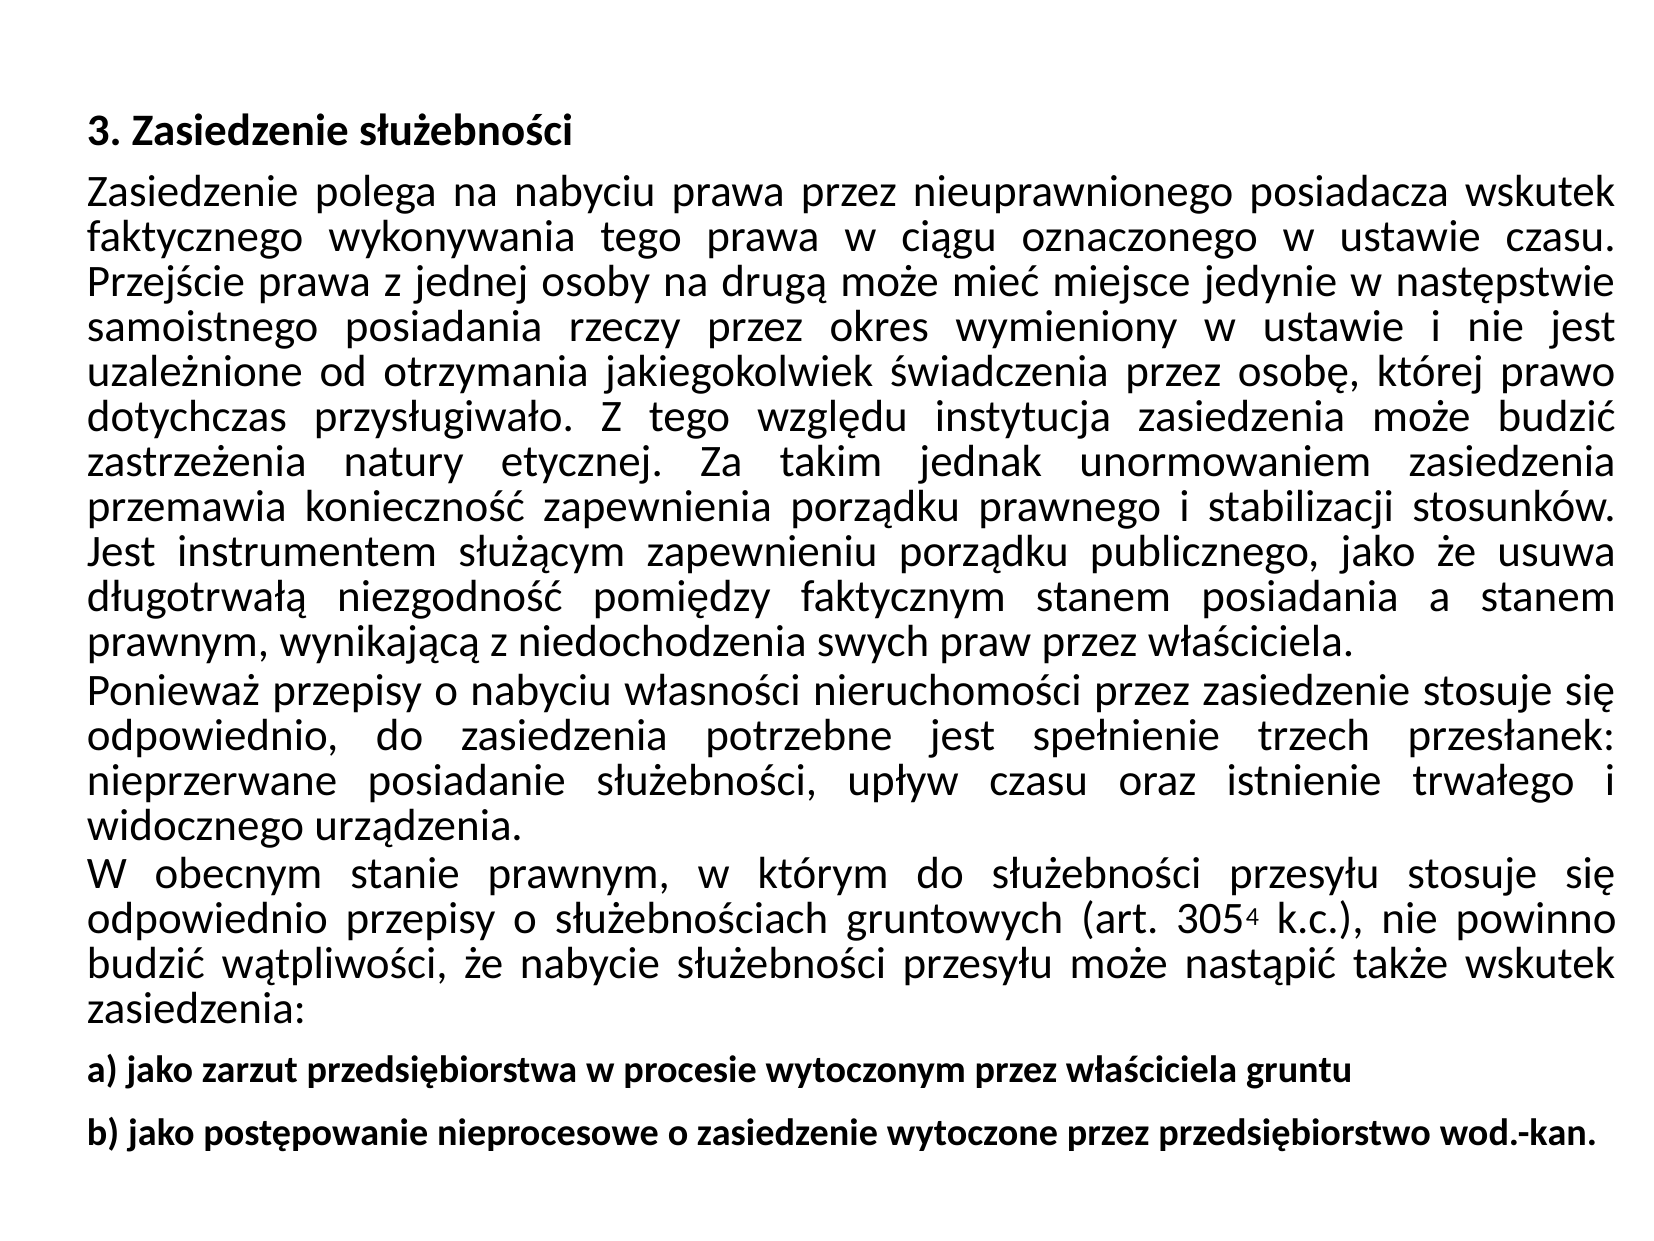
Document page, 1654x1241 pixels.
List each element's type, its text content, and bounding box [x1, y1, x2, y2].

list 3. Zasiedzenie służebności Zasiedzenie polega na nabyciu prawa przez nieuprawnionego posiadacza wskutek faktycznego wykonywania tego prawa w ciągu oznaczonego w ustawie czasu. Przejście prawa z jednej osoby na drugą może mieć miejsce jedynie w następstwie samoistnego posiadania rzeczy przez okres wymieniony w ustawie i nie jest uzależnione od otrzymania jakiegokolwiek świadczenia przez osobę, której prawo dotychczas przysługiwało. Z tego względu instytucja zasiedzenia może budzić zastrzeżenia natury etycznej. Za takim jednak unormowaniem zasiedzenia przemawia konieczność zapewnienia porządku prawnego i stabilizacji stosunków. Jest instrumentem służącym zapewnieniu porządku publicznego, jako że usuwa długotrwałą niezgodność pomiędzy faktycznym stanem posiadania a stanem prawnym, wynikającą z niedochodzenia swych praw przez właściciela. Ponieważ przepisy o nabyciu własności nieruchomości przez zasiedzenie stosuje się odpowiednio, do zasiedzenia potrzebne jest spełnienie trzech przesłanek: nieprzerwane posiadanie służebności, upływ czasu oraz istnienie trwałego i widocznego urządzenia. W obecnym stanie prawnym, w którym do służebności przesyłu stosuje się odpowiednio przepisy o służebnościach gruntowych (art. 3054 k.c.), nie powinno budzić wątpliwości, że nabycie służebności przesyłu może nastąpić także wskutek zasiedzenia: a) jako zarzut przedsiębiorstwa w procesie wytoczonym przez właściciela gruntu b) jako postępowanie nieprocesowe o zasiedzenie wytoczone przez przedsiębiorstwo wod.-kan. [86, 59, 1618, 1206]
